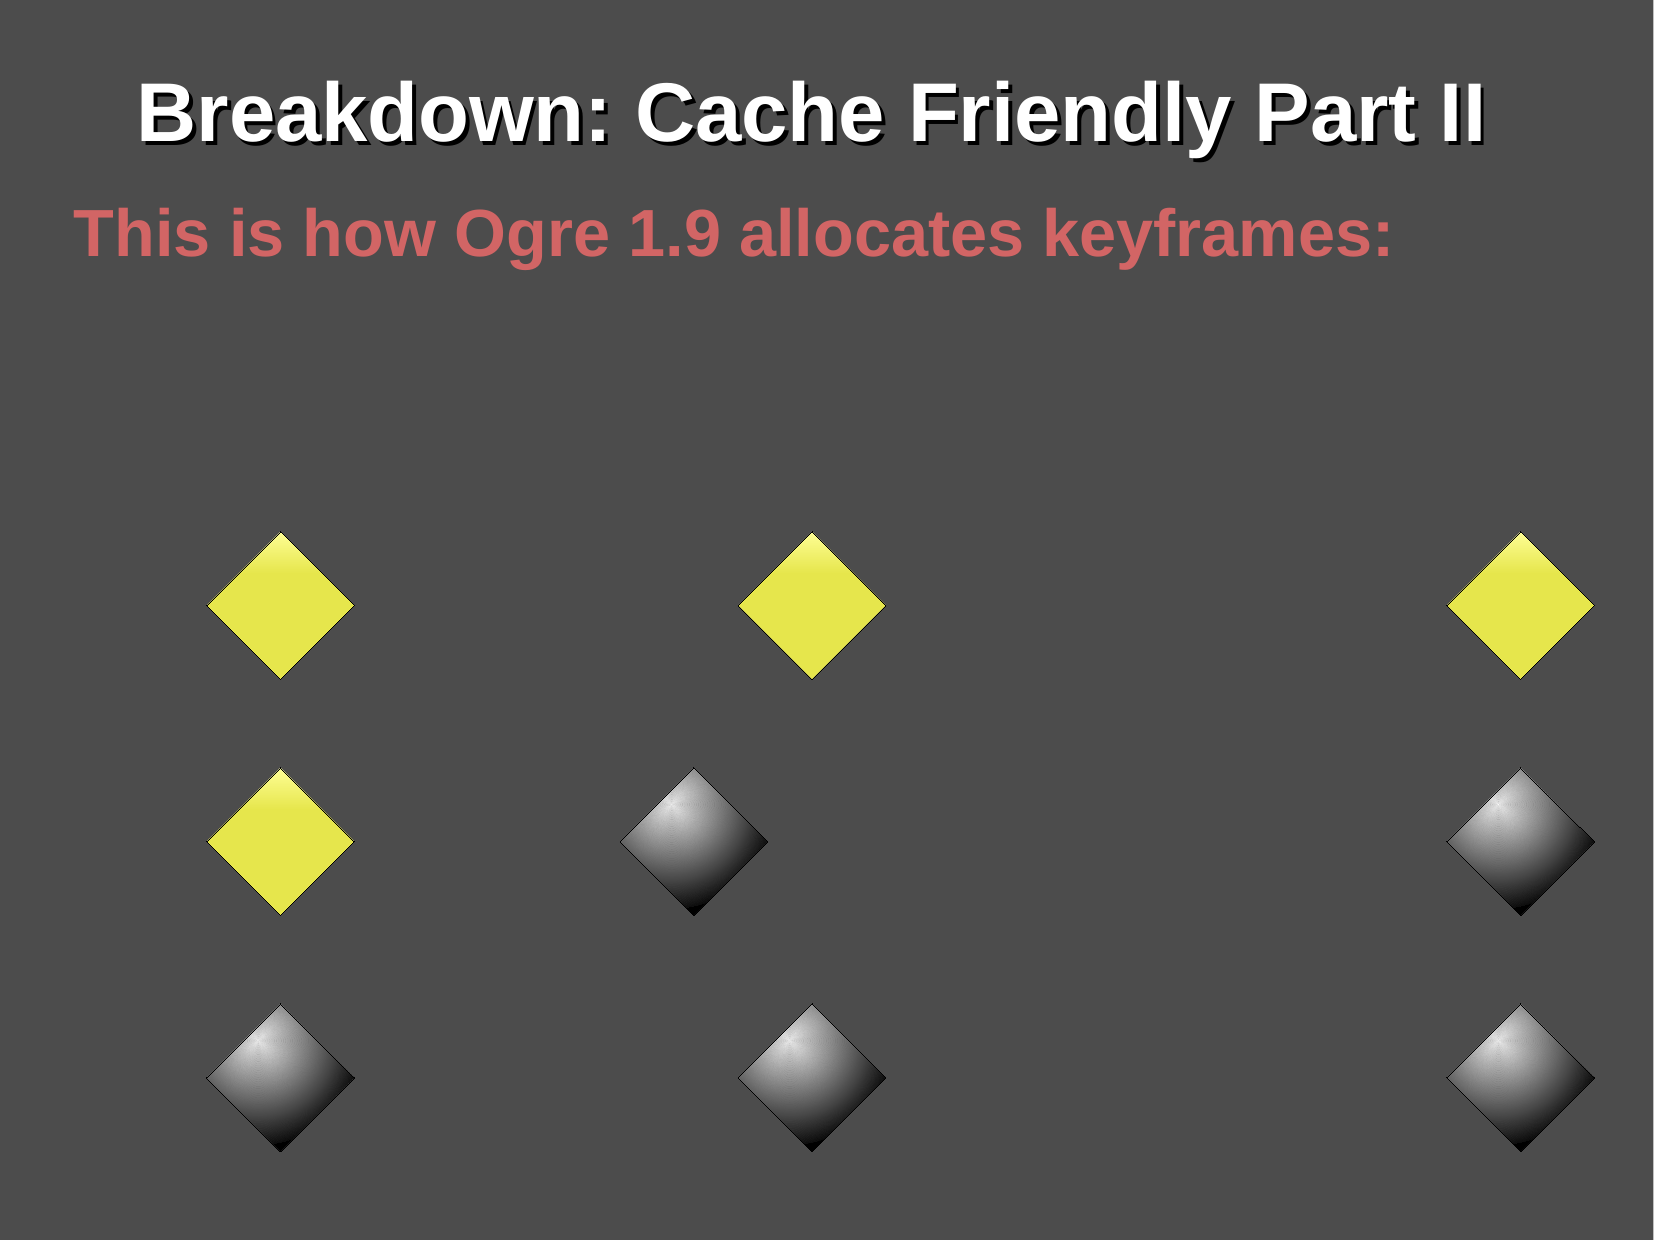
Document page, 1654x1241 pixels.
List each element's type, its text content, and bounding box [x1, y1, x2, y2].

text_box [1446, 531, 1595, 680]
text_box This is how Ogre 1.9 allocates keyframes: [59, 188, 1565, 279]
text_box [620, 767, 768, 916]
text_box [1446, 767, 1595, 916]
text_box [206, 1003, 355, 1152]
text_box [206, 767, 355, 916]
text_box Breakdown: Cache Friendly Part II [88, 59, 1536, 168]
text_box [1446, 1003, 1595, 1152]
text_box [206, 531, 355, 680]
text_box [738, 1003, 886, 1152]
text_box [738, 531, 886, 680]
